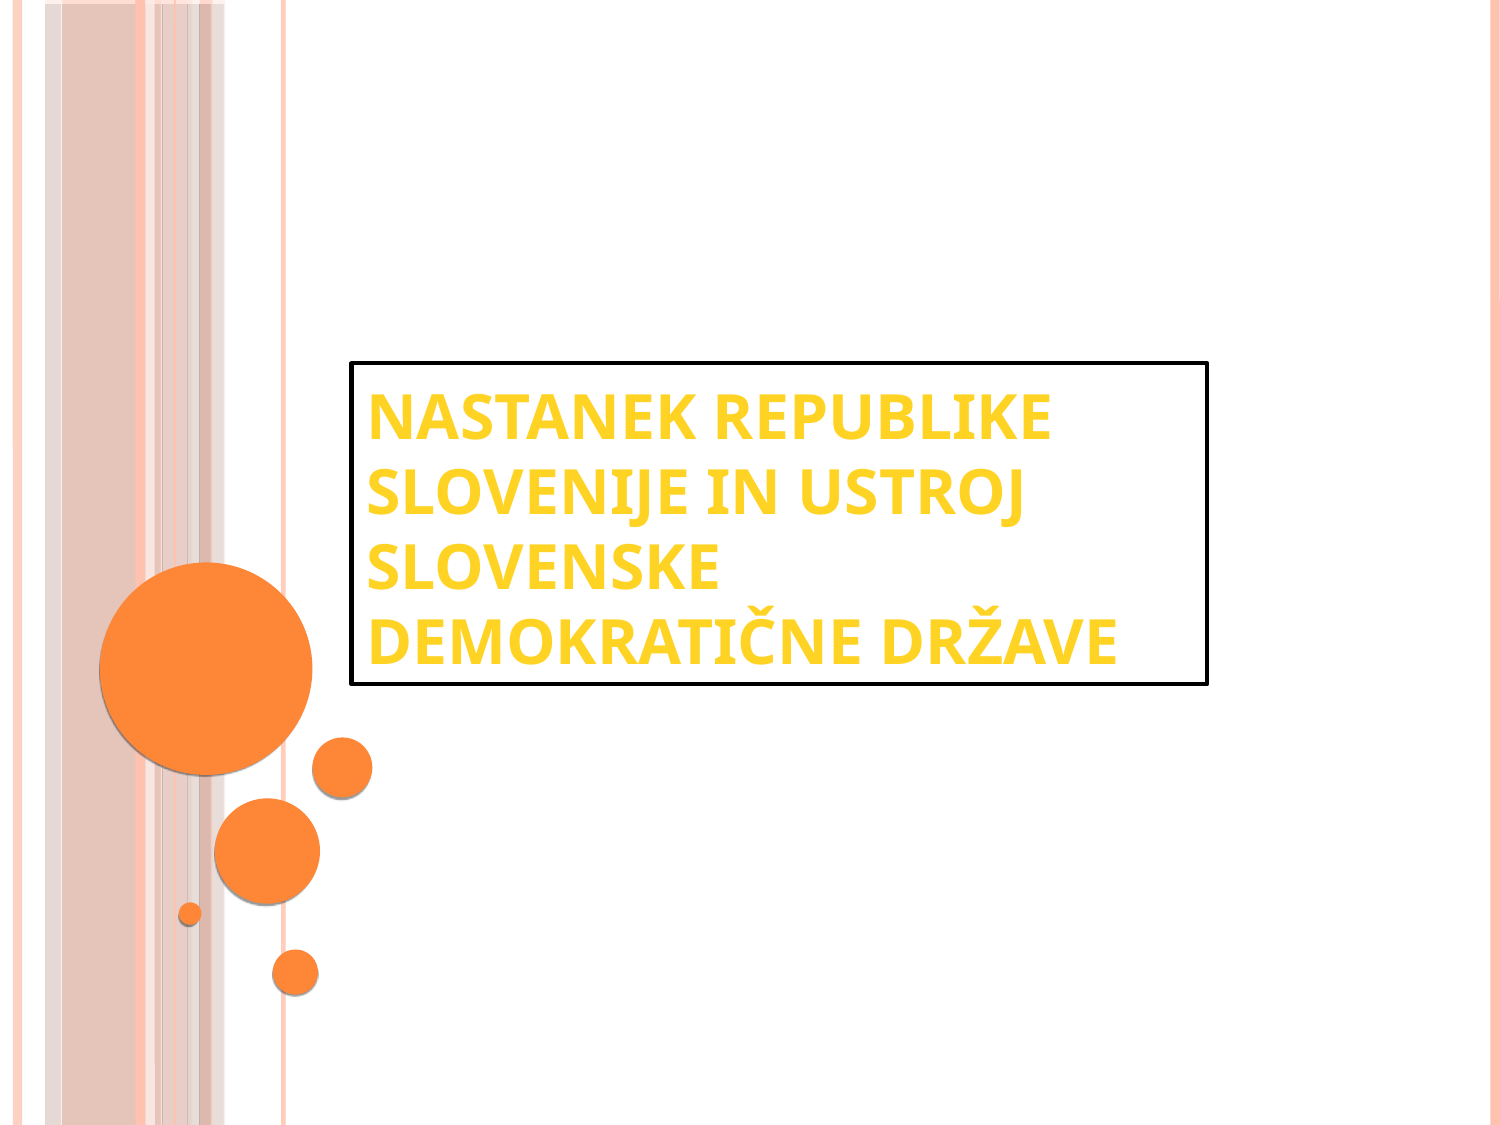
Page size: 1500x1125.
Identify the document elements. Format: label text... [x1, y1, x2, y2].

title NASTANEK REPUBLIKE SLOVENIJE IN USTROJ SLOVENSKE DEMOKRATIČNE DRŽAVE [351, 363, 1207, 685]
